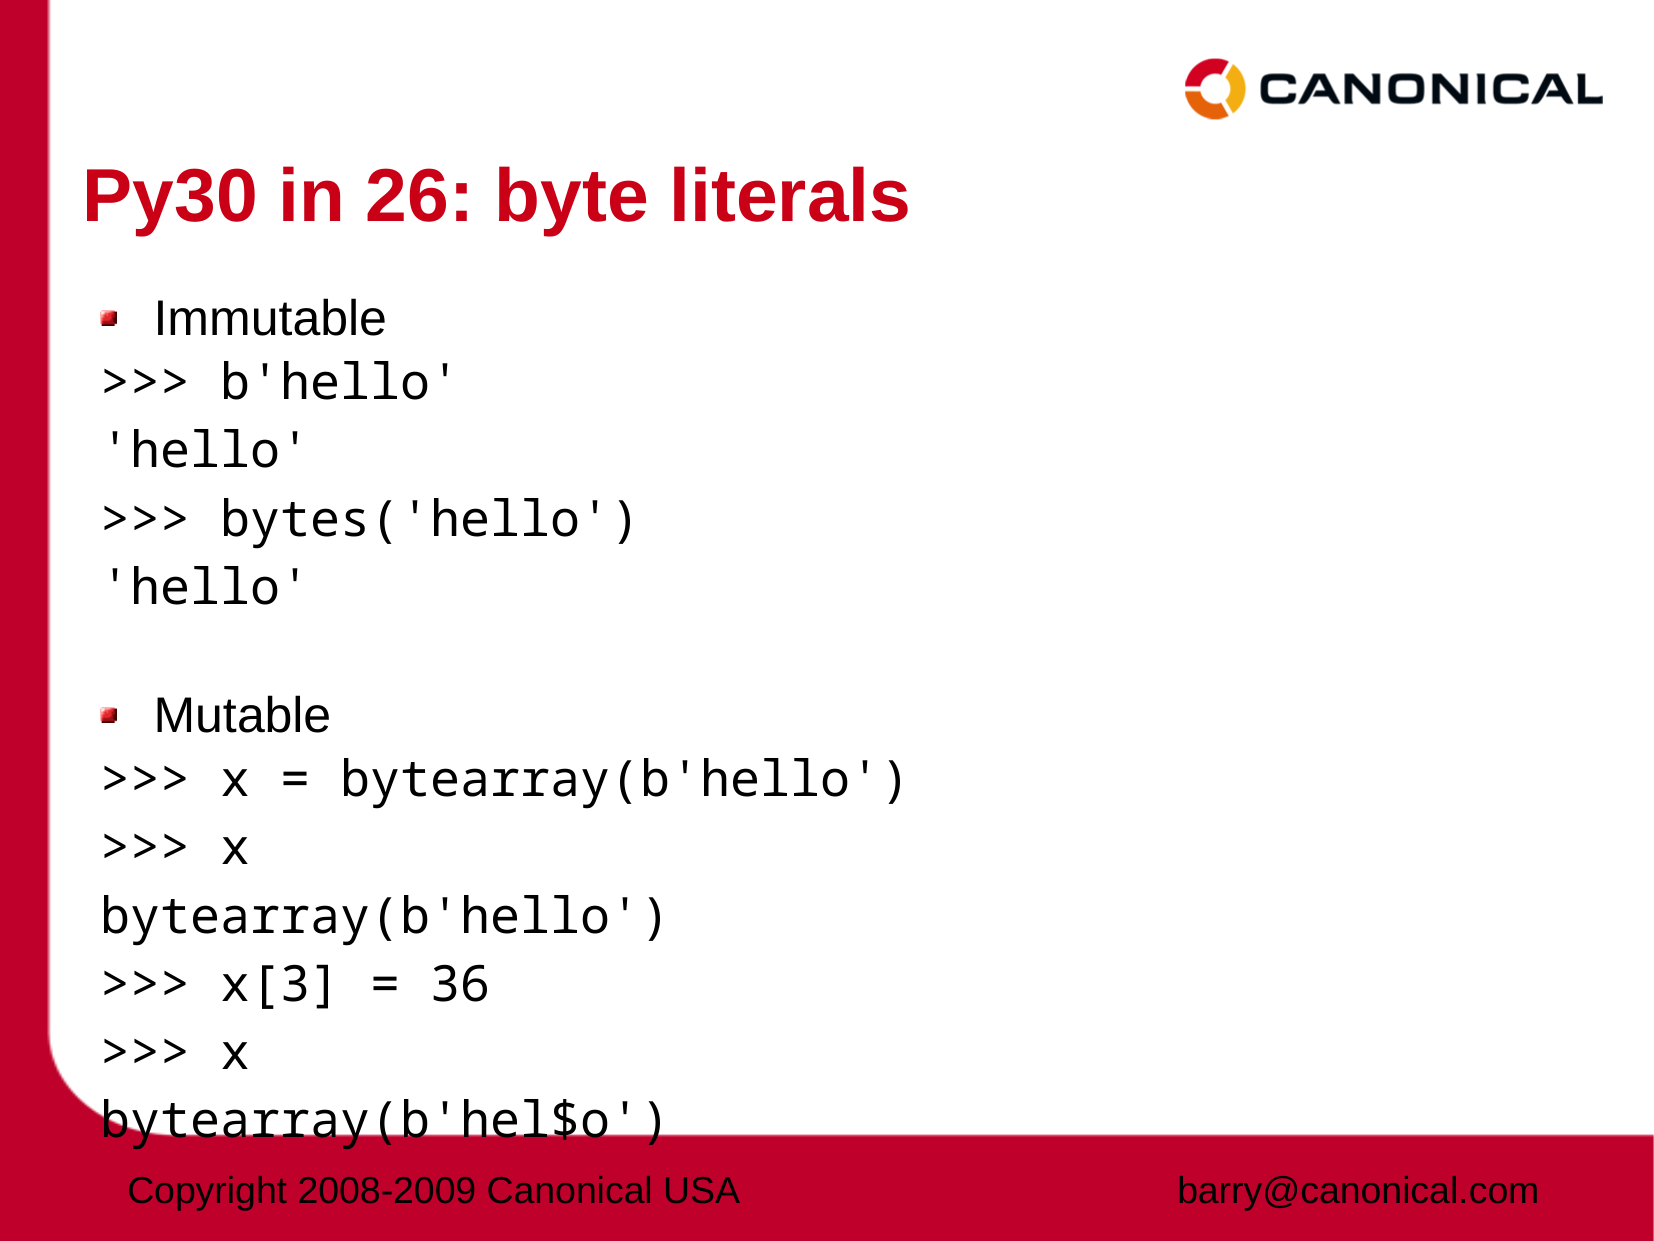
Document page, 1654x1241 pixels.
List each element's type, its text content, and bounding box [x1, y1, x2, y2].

picture [0, 0, 1654, 1241]
list Immutable >>> b'hello' 'hello' >>> bytes('hello') 'hello' Mutable >>> x = bytearray(b'hello') >>> x bytearray(b'hello') >>> x[3] = 36 >>> x bytearray(b'hel$o') [82, 290, 1571, 1109]
title Py30 in 26: byte literals [82, 104, 1571, 287]
